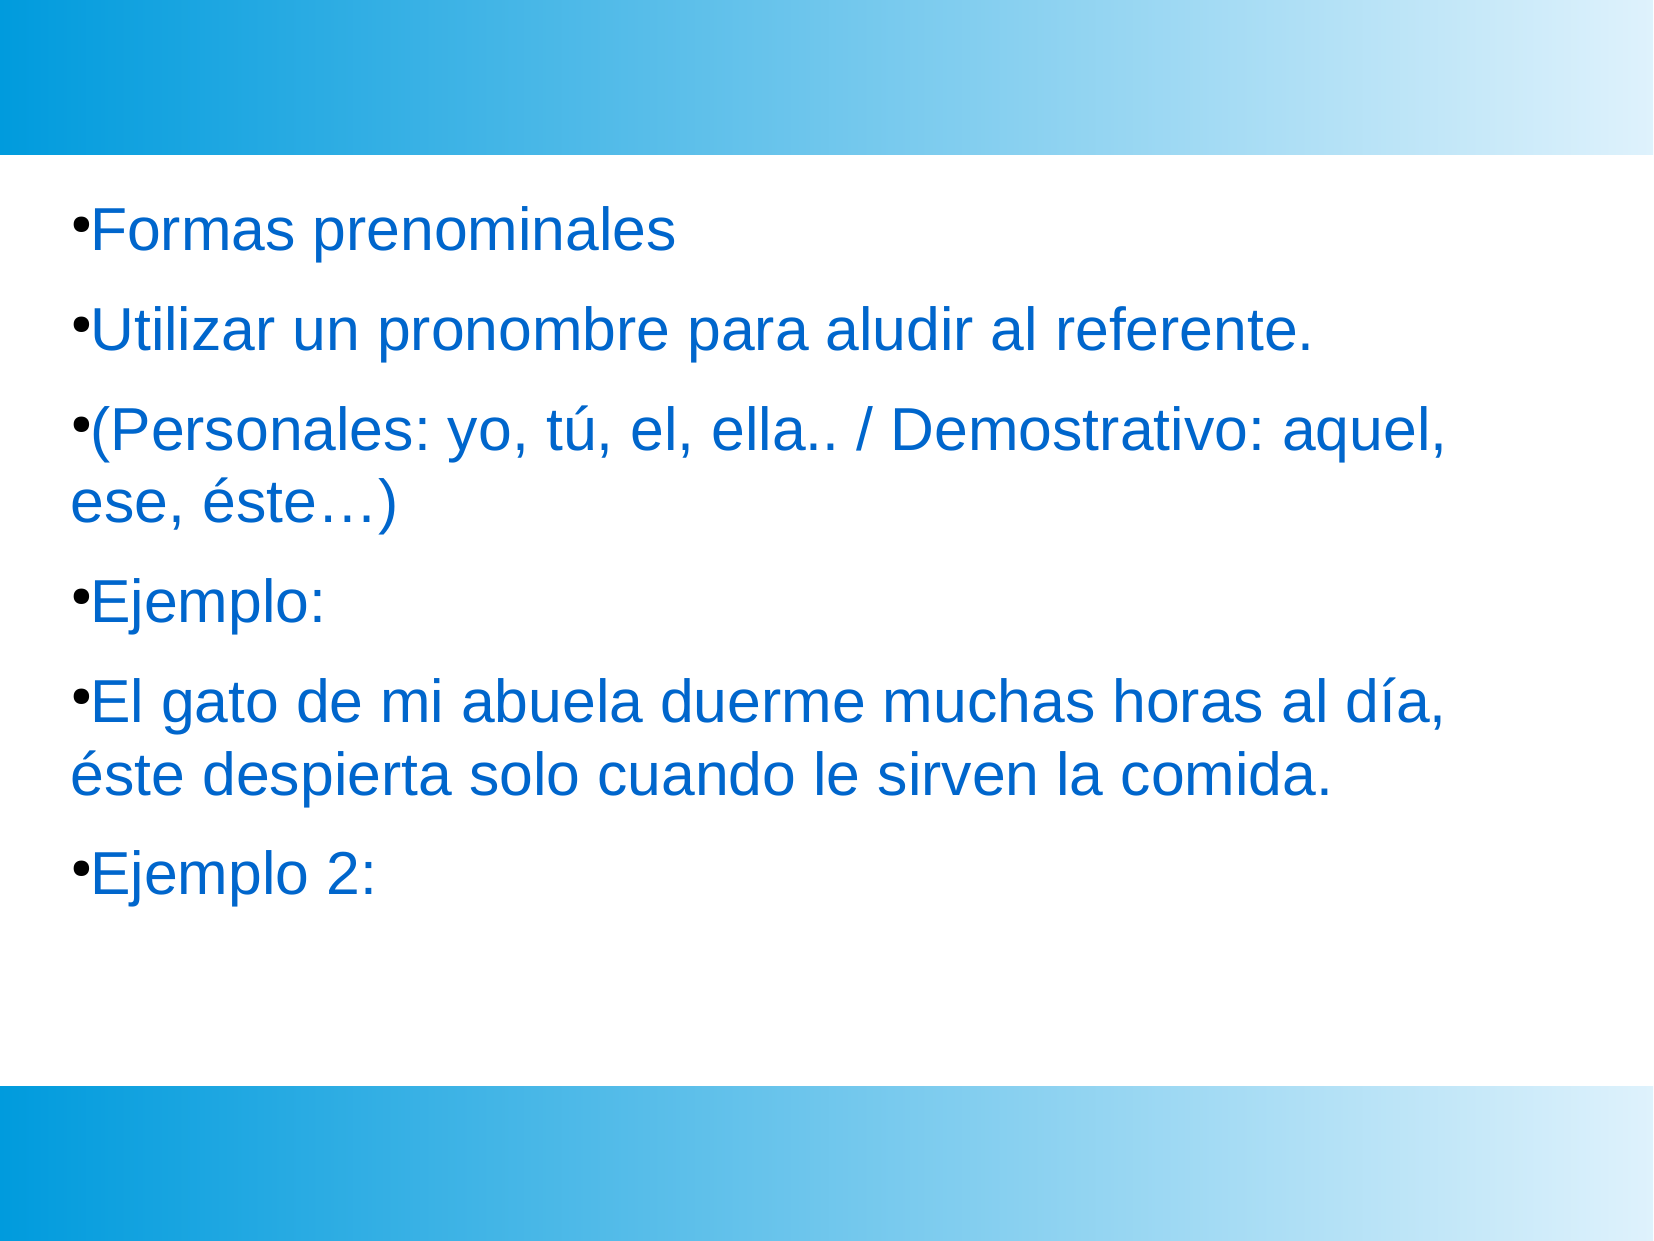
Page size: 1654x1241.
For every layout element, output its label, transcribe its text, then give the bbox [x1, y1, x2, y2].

list Formas prenominales Utilizar un pronombre para aludir al referente. (Personales: yo, tú, el, ella.. / Demostrativo: aquel, ese, éste…) Ejemplo: El gato de mi abuela duerme muchas horas al día, éste despierta solo cuando le sirven la comida. Ejemplo 2: [70, 190, 1559, 910]
